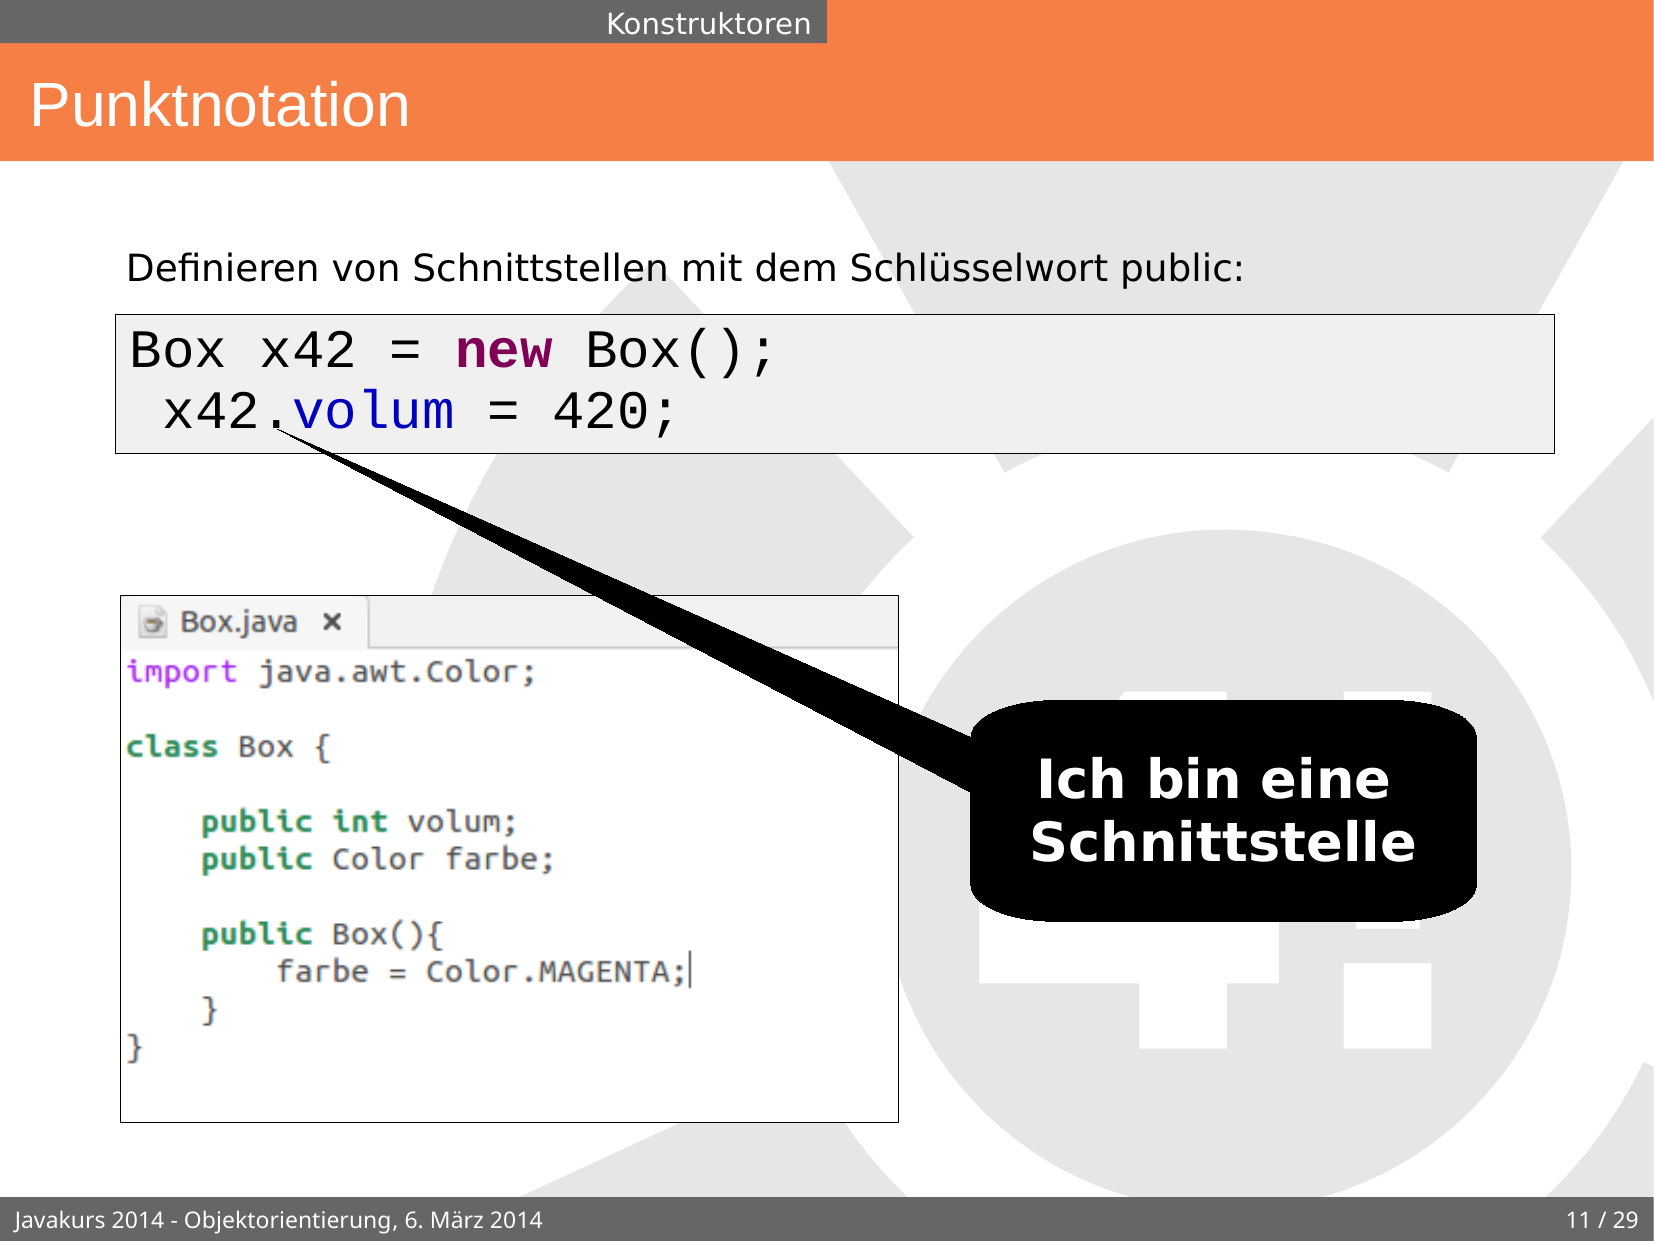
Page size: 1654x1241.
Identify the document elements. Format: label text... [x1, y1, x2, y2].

title Punktnotation [29, 67, 1595, 143]
picture [654, 595, 898, 704]
text_box Box x42 = new Box(); x42.volum = 420; [115, 314, 1555, 454]
text_box Ich bin eine Schnittstelle [277, 429, 1477, 922]
picture [120, 595, 898, 1123]
text_box Definieren von Schnittstellen mit dem Schlüsselwort public: [111, 239, 1262, 298]
text_box Konstruktoren [29, 0, 827, 50]
